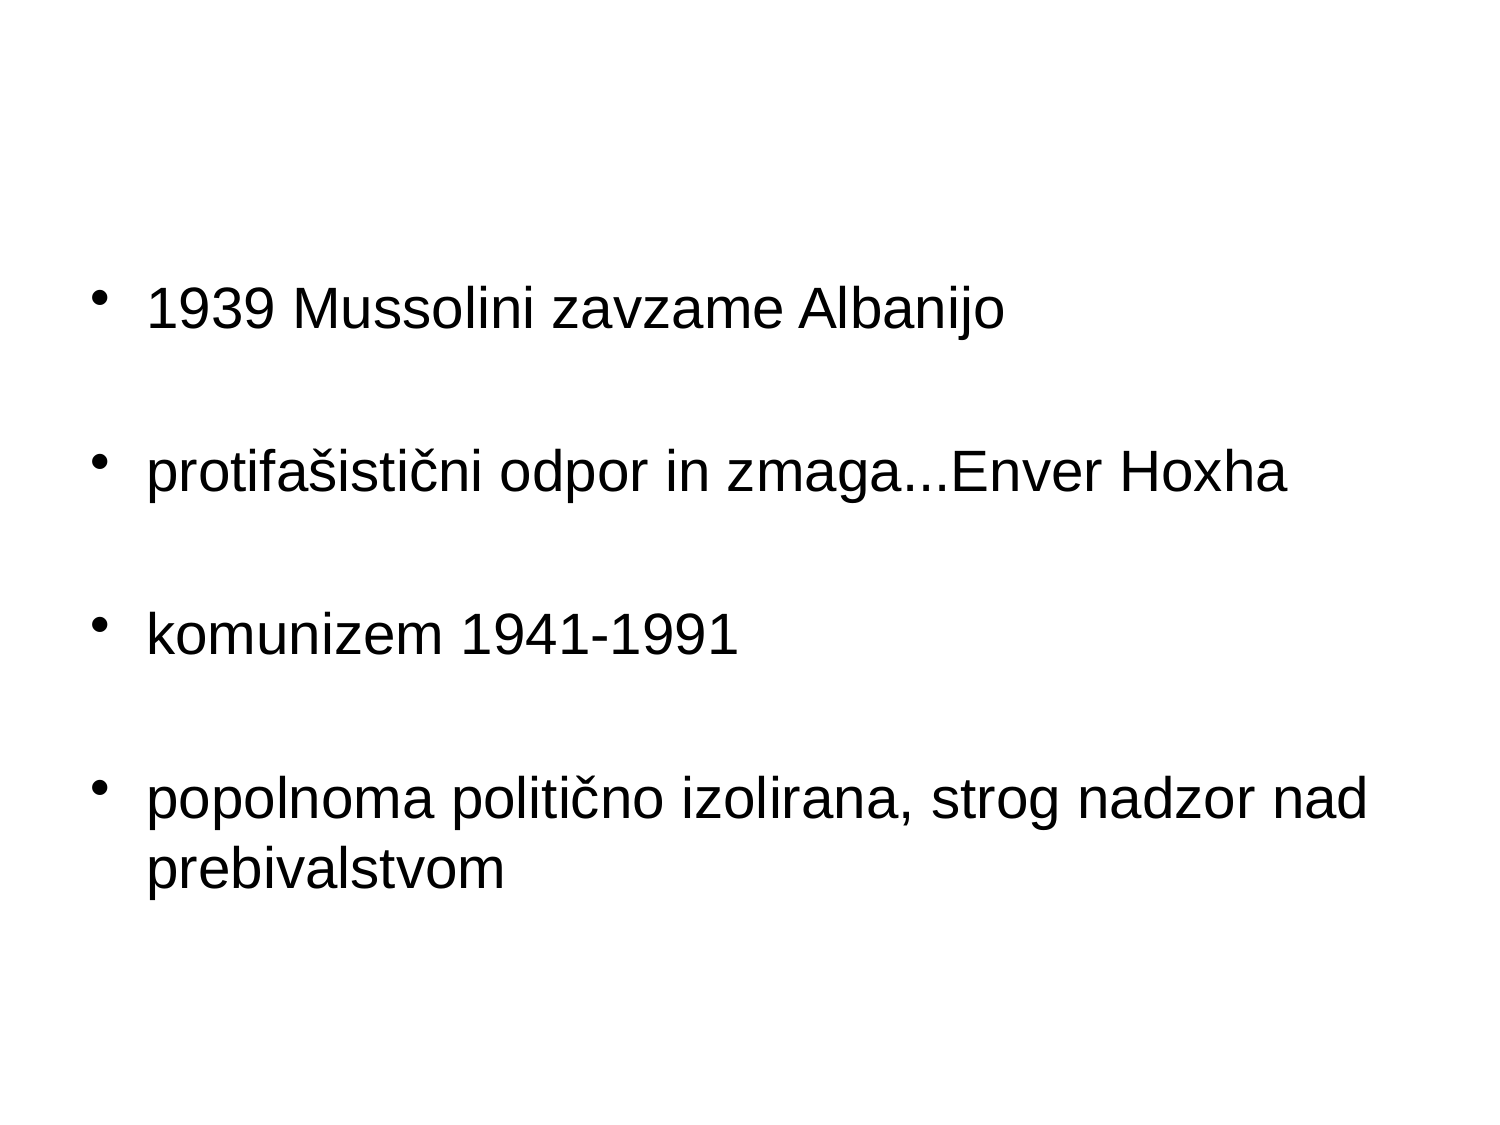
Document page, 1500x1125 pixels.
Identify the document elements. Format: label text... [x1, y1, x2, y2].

list 1939 Mussolini zavzame Albanijo protifašistični odpor in zmaga...Enver Hoxha komunizem 1941-1991 popolnoma politično izolirana, strog nadzor nad prebivalstvom [75, 262, 1425, 1005]
